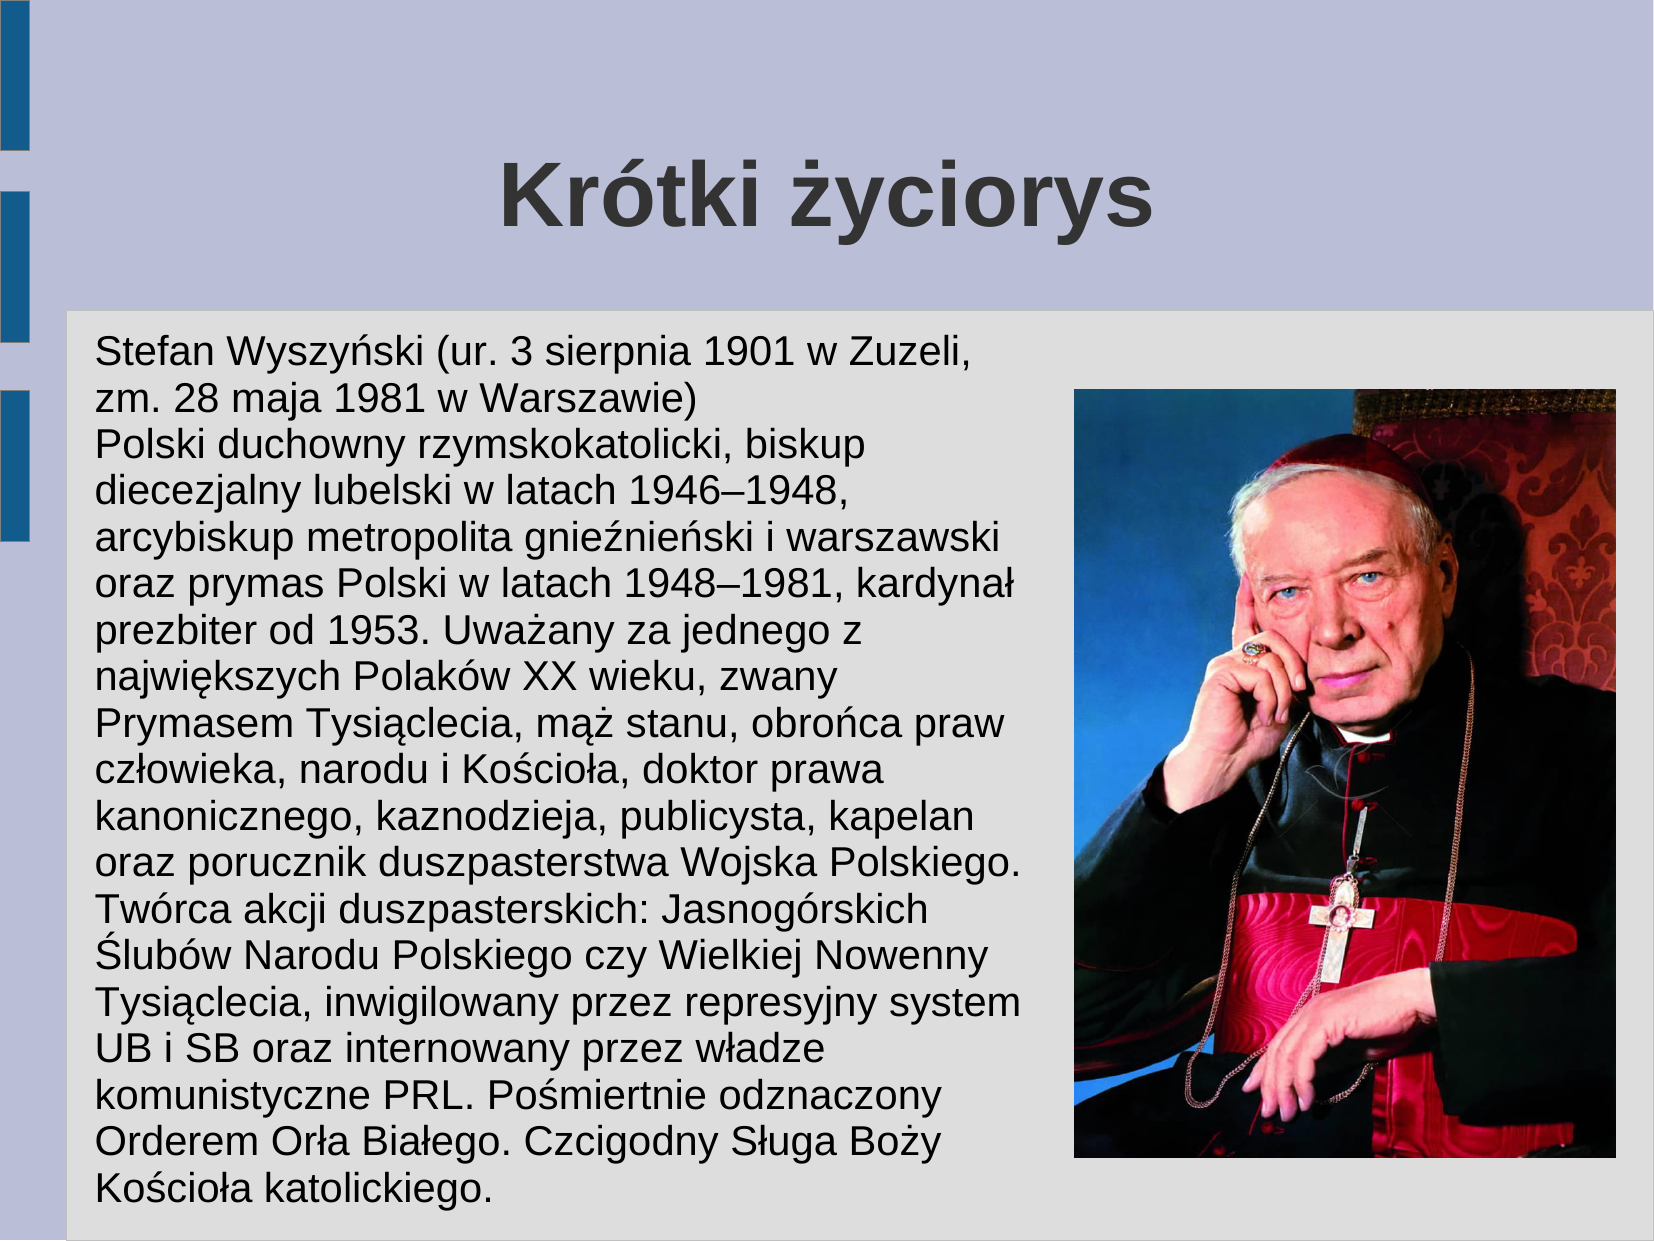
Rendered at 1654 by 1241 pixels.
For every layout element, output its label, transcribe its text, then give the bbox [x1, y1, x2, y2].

title Krótki życiorys [121, 91, 1534, 299]
list Stefan Wyszyński (ur. 3 sierpnia 1901 w Zuzeli, zm. 28 maja 1981 w Warszawie) Polski duchowny rzymskokatolicki, biskup diecezjalny lubelski w latach 1946–1948, arcybiskup metropolita gnieźnieński i warszawski oraz prymas Polski w latach 1948–1981, kardynał prezbiter od 1953. Uważany za jednego z największych Polaków XX wieku, zwany Prymasem Tysiąclecia, mąż stanu, obrońca praw człowieka, narodu i Kościoła, doktor prawa kanonicznego, kaznodzieja, publicysta, kapelan oraz porucznik duszpasterstwa Wojska Polskiego. Twórca akcji duszpasterskich: Jasnogórskich Ślubów Narodu Polskiego czy Wielkiej Nowenny Tysiąclecia, inwigilowany przez represyjny system UB i SB oraz internowany przez władze komunistyczne PRL. Pośmiertnie odznaczony Orderem Orła Białego. Czcigodny Sługa Boży Kościoła katolickiego. [23, 327, 1028, 1217]
picture [1074, 389, 1616, 1158]
